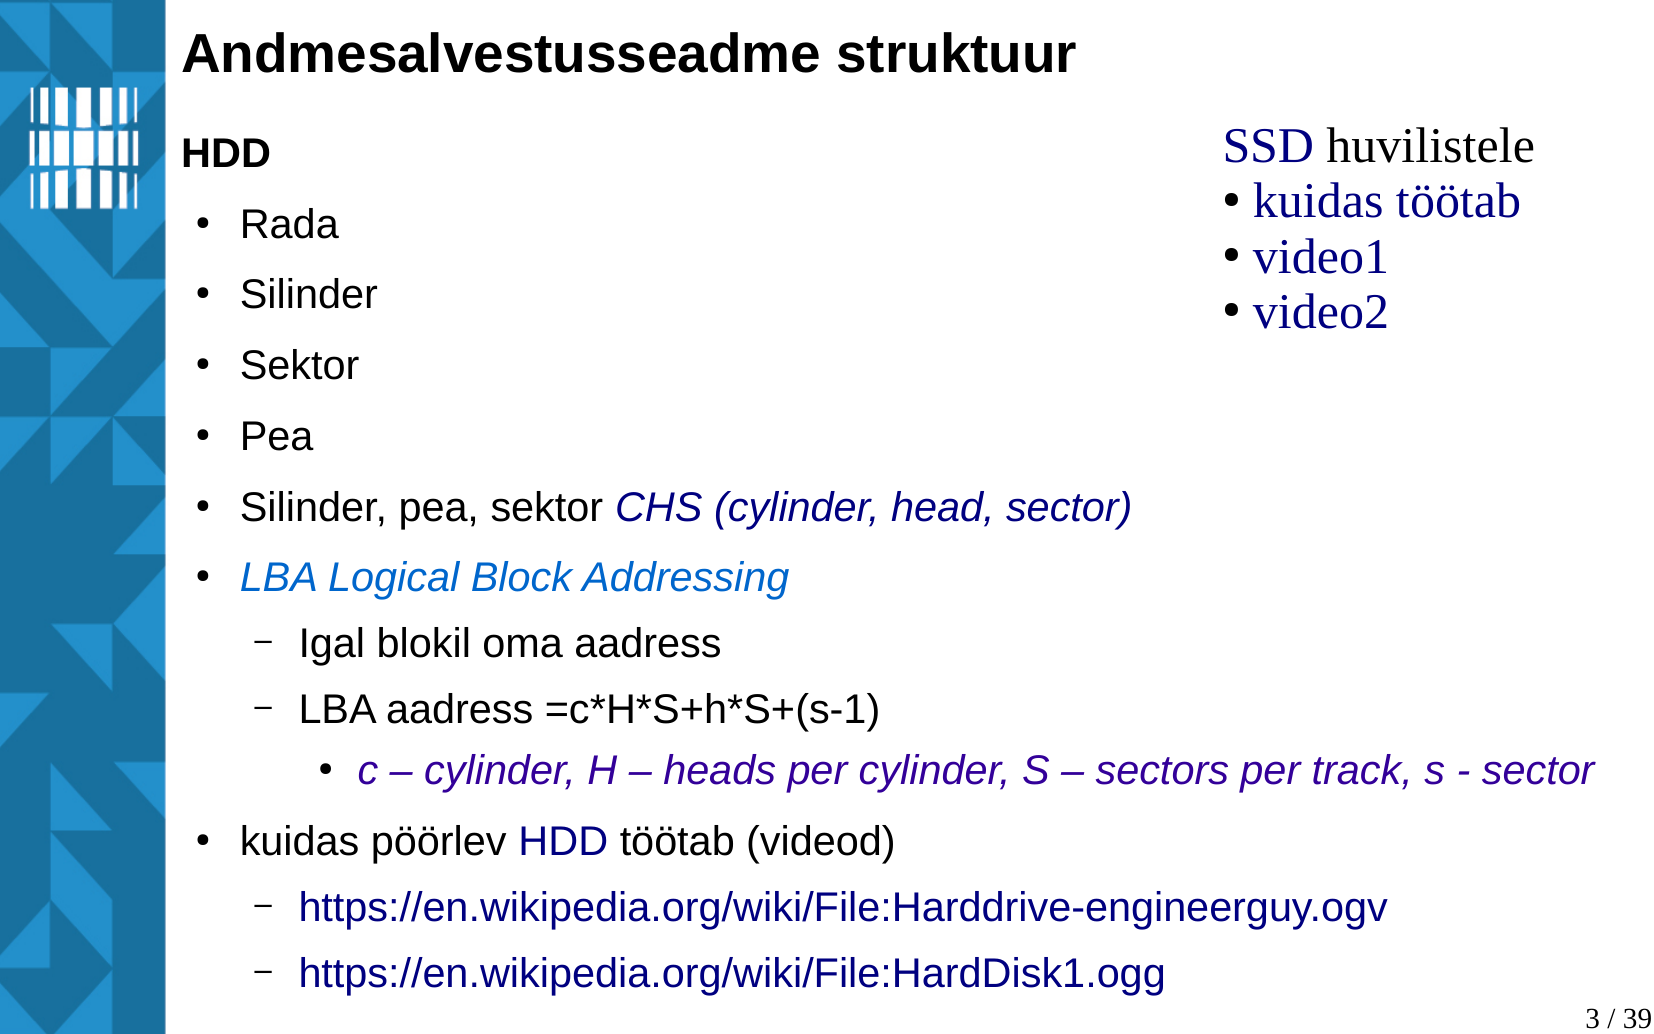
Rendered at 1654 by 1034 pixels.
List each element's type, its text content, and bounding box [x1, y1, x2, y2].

title Andmesalvestusseadme struktuur [181, 1, 1583, 105]
list HDD Rada Silinder Sektor Pea Silinder, pea, sektor CHS (cylinder, head, sector) LBA Logical Block Addressing Igal blokil oma aadress LBA aadress =c*H*S+h*S+(s-1) c – cylinder, H – heads per cylinder, S – sectors per track, s - sector kuidas pöörlev HDD töötab (videod) https://en.wikipedia.org/wiki/File:Harddrive-engineerguy.ogv https://en.wikipedia.org/wiki/File:HardDisk1.ogg [181, 129, 1642, 997]
text_box SSD huvilistele kuidas töötab video1 video2 [1222, 118, 1548, 340]
